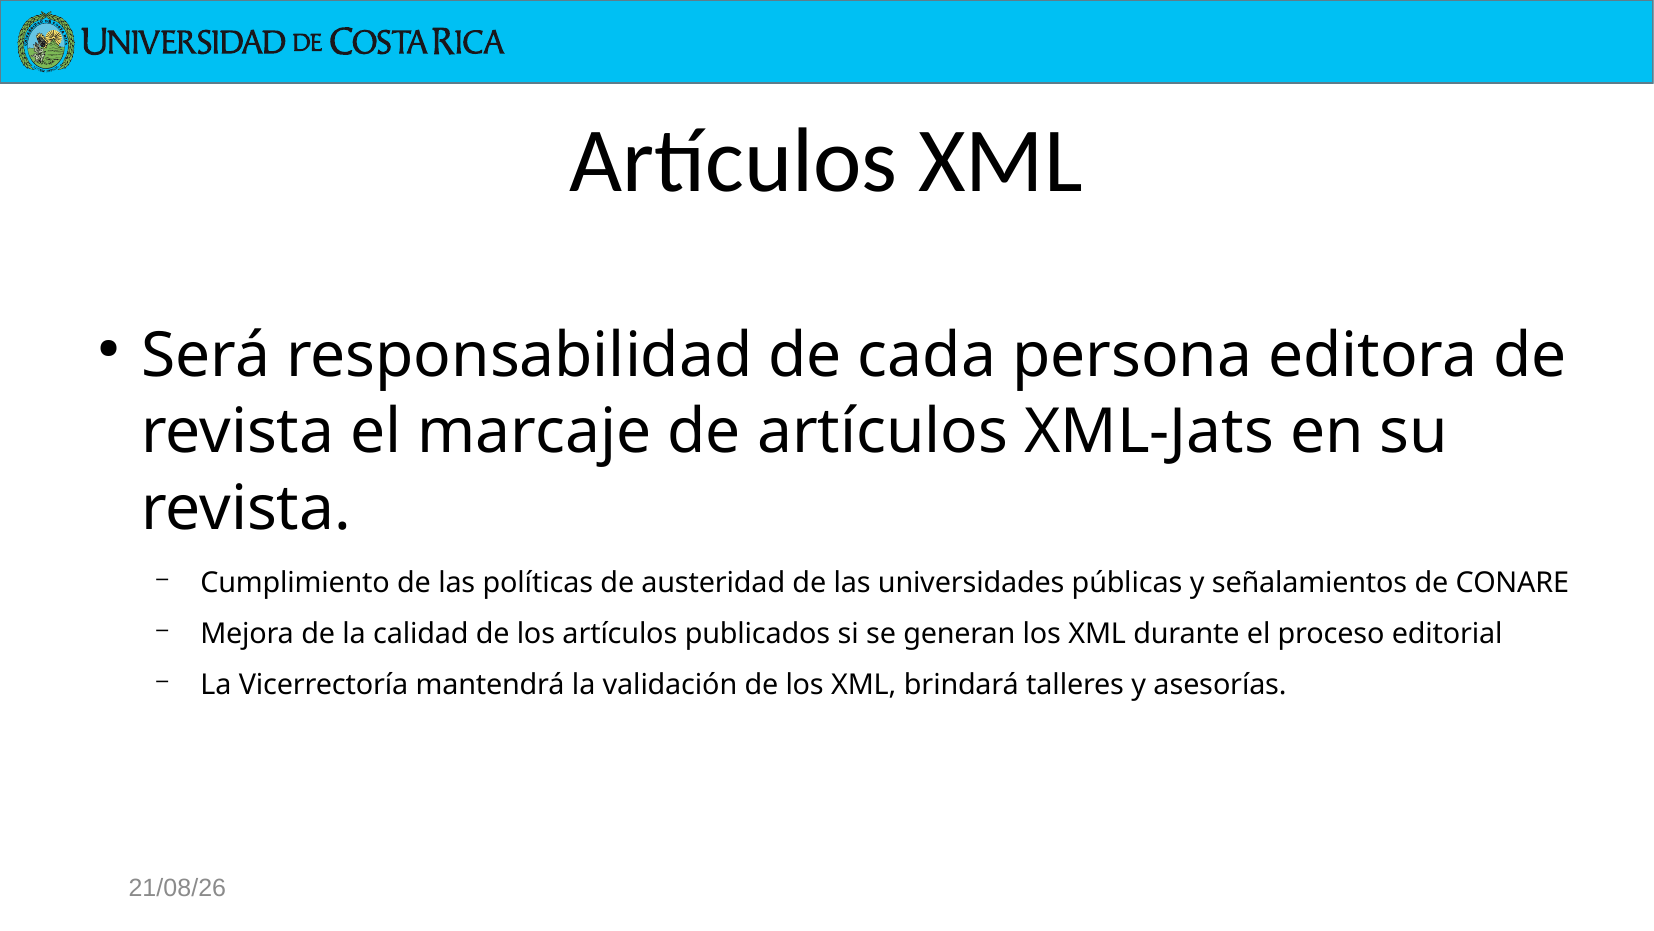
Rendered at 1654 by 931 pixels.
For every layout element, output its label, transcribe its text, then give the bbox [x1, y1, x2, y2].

title Artículos XML [113, 107, 1540, 230]
list Será responsabilidad de cada persona editora de revista el marcaje de artículos XML-Jats en su revista. Cumplimiento de las políticas de austeridad de las universidades públicas y señalamientos de CONARE Mejora de la calidad de los artículos publicados si se generan los XML durante el proceso editorial La Vicerrectoría mantendrá la validación de los XML, brindará talleres y asesorías. [82, 307, 1571, 710]
